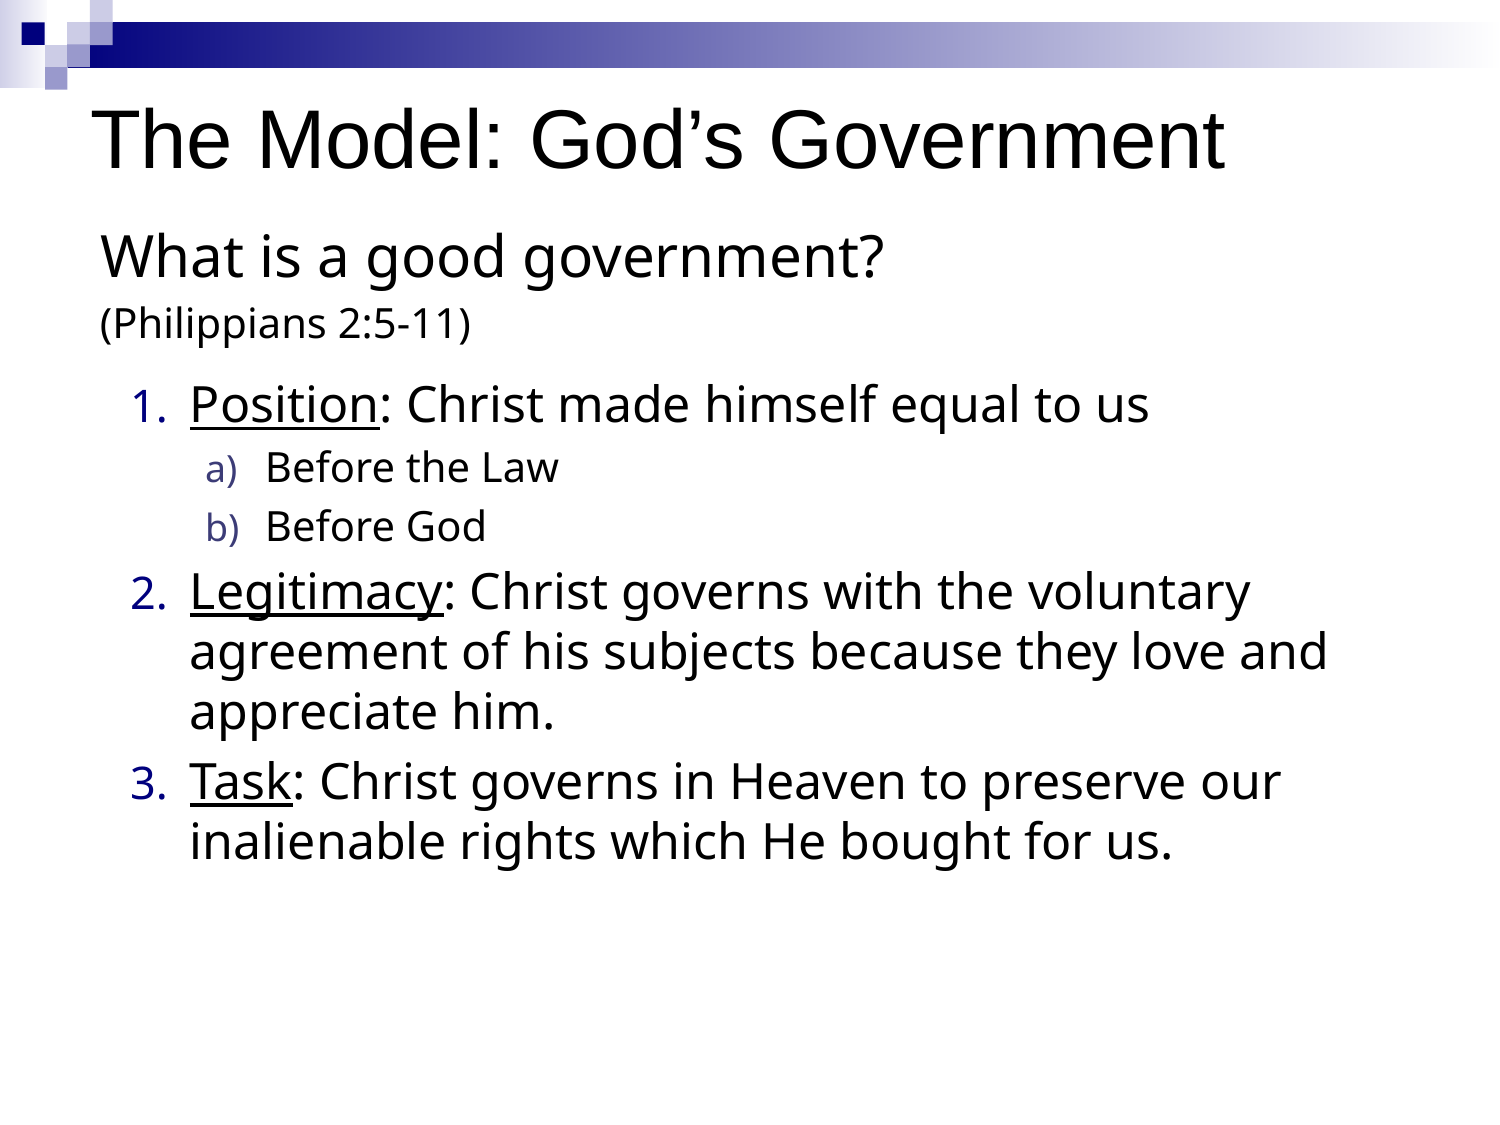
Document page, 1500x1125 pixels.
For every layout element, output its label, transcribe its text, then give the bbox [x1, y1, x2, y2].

list What is a good government? (Philippians 2:5-11) Position: Christ made himself equal to us Before the Law Before God Legitimacy: Christ governs with the voluntary agreement of his subjects because they love and appreciate him. Task: Christ governs in Heaven to preserve our inalienable rights which He bought for us. [85, 219, 1412, 964]
title The Model: God’s Government [75, 75, 1425, 197]
